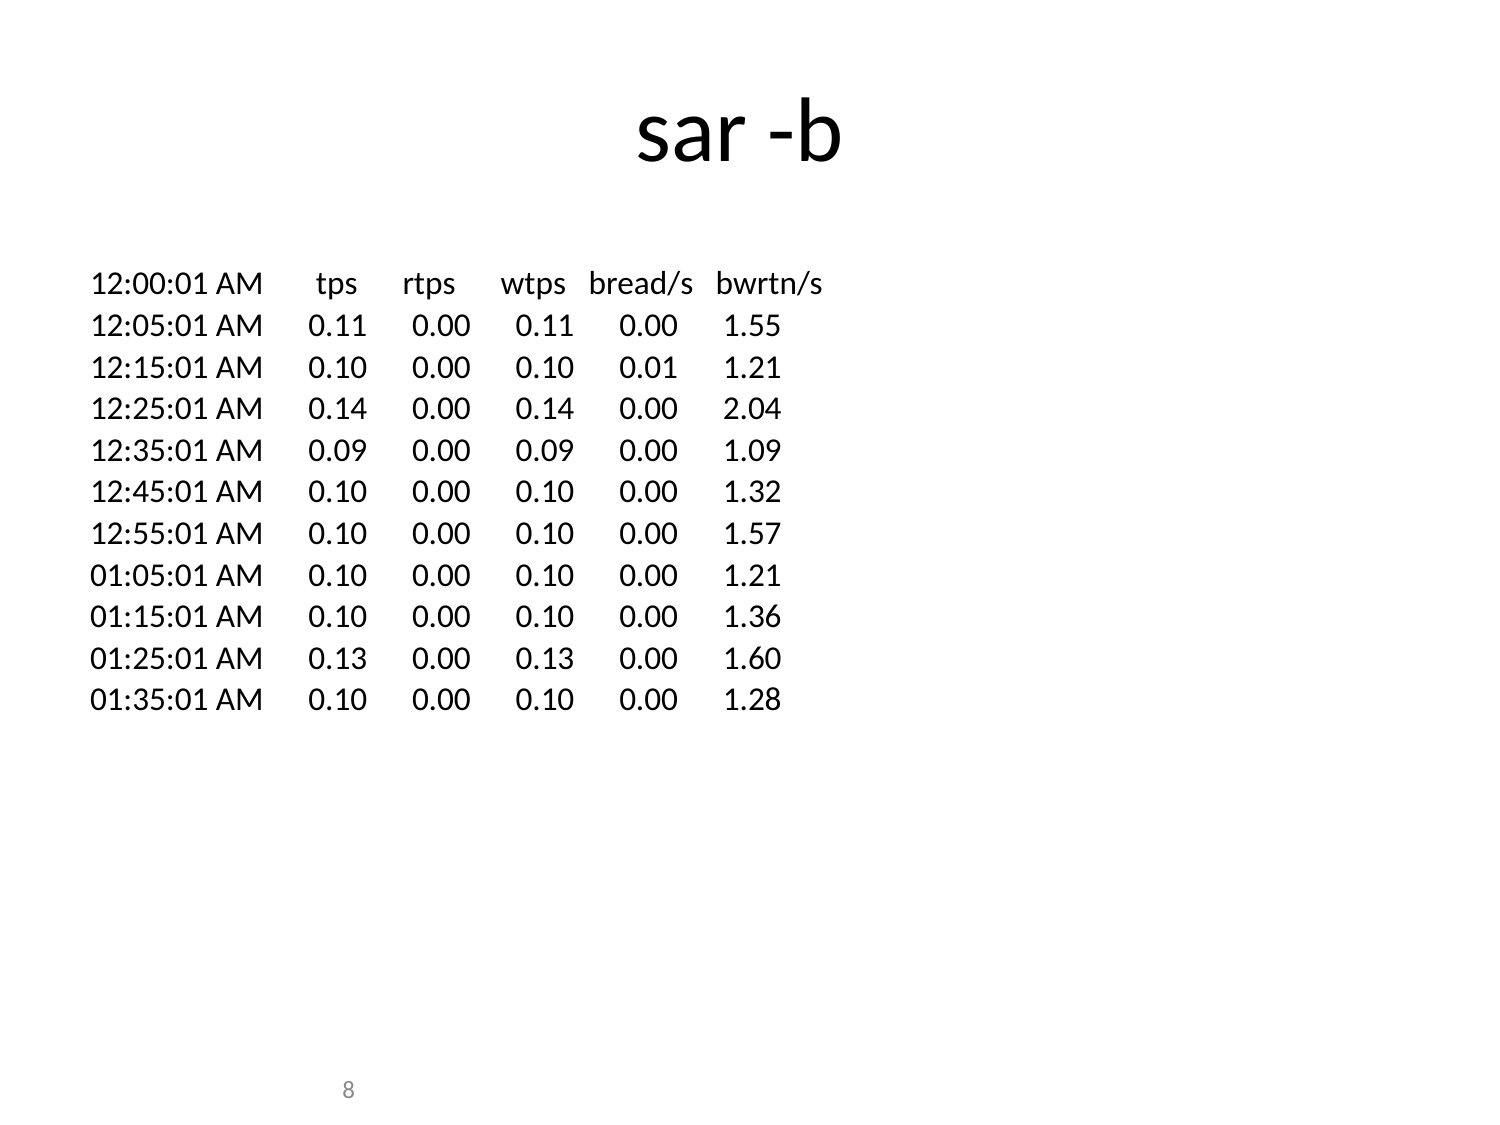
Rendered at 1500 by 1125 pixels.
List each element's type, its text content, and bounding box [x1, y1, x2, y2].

text_box sar -b [75, 45, 1426, 233]
text_box 12:00:01 AM tps rtps wtps bread/s bwrtn/s 12:05:01 AM 0.11 0.00 0.11 0.00 1.55 12:15:01 AM 0.10 0.00 0.10 0.01 1.21 12:25:01 AM 0.14 0.00 0.14 0.00 2.04 12:35:01 AM 0.09 0.00 0.09 0.00 1.09 12:45:01 AM 0.10 0.00 0.10 0.00 1.32 12:55:01 AM 0.10 0.00 0.10 0.00 1.57 01:05:01 AM 0.10 0.00 0.10 0.00 1.21 01:15:01 AM 0.10 0.00 0.10 0.00 1.36 01:25:01 AM 0.13 0.00 0.13 0.00 1.60 01:35:01 AM 0.10 0.00 0.10 0.00 1.28 [75, 262, 1426, 1005]
text_box <number> [327, 1074, 1207, 1111]
